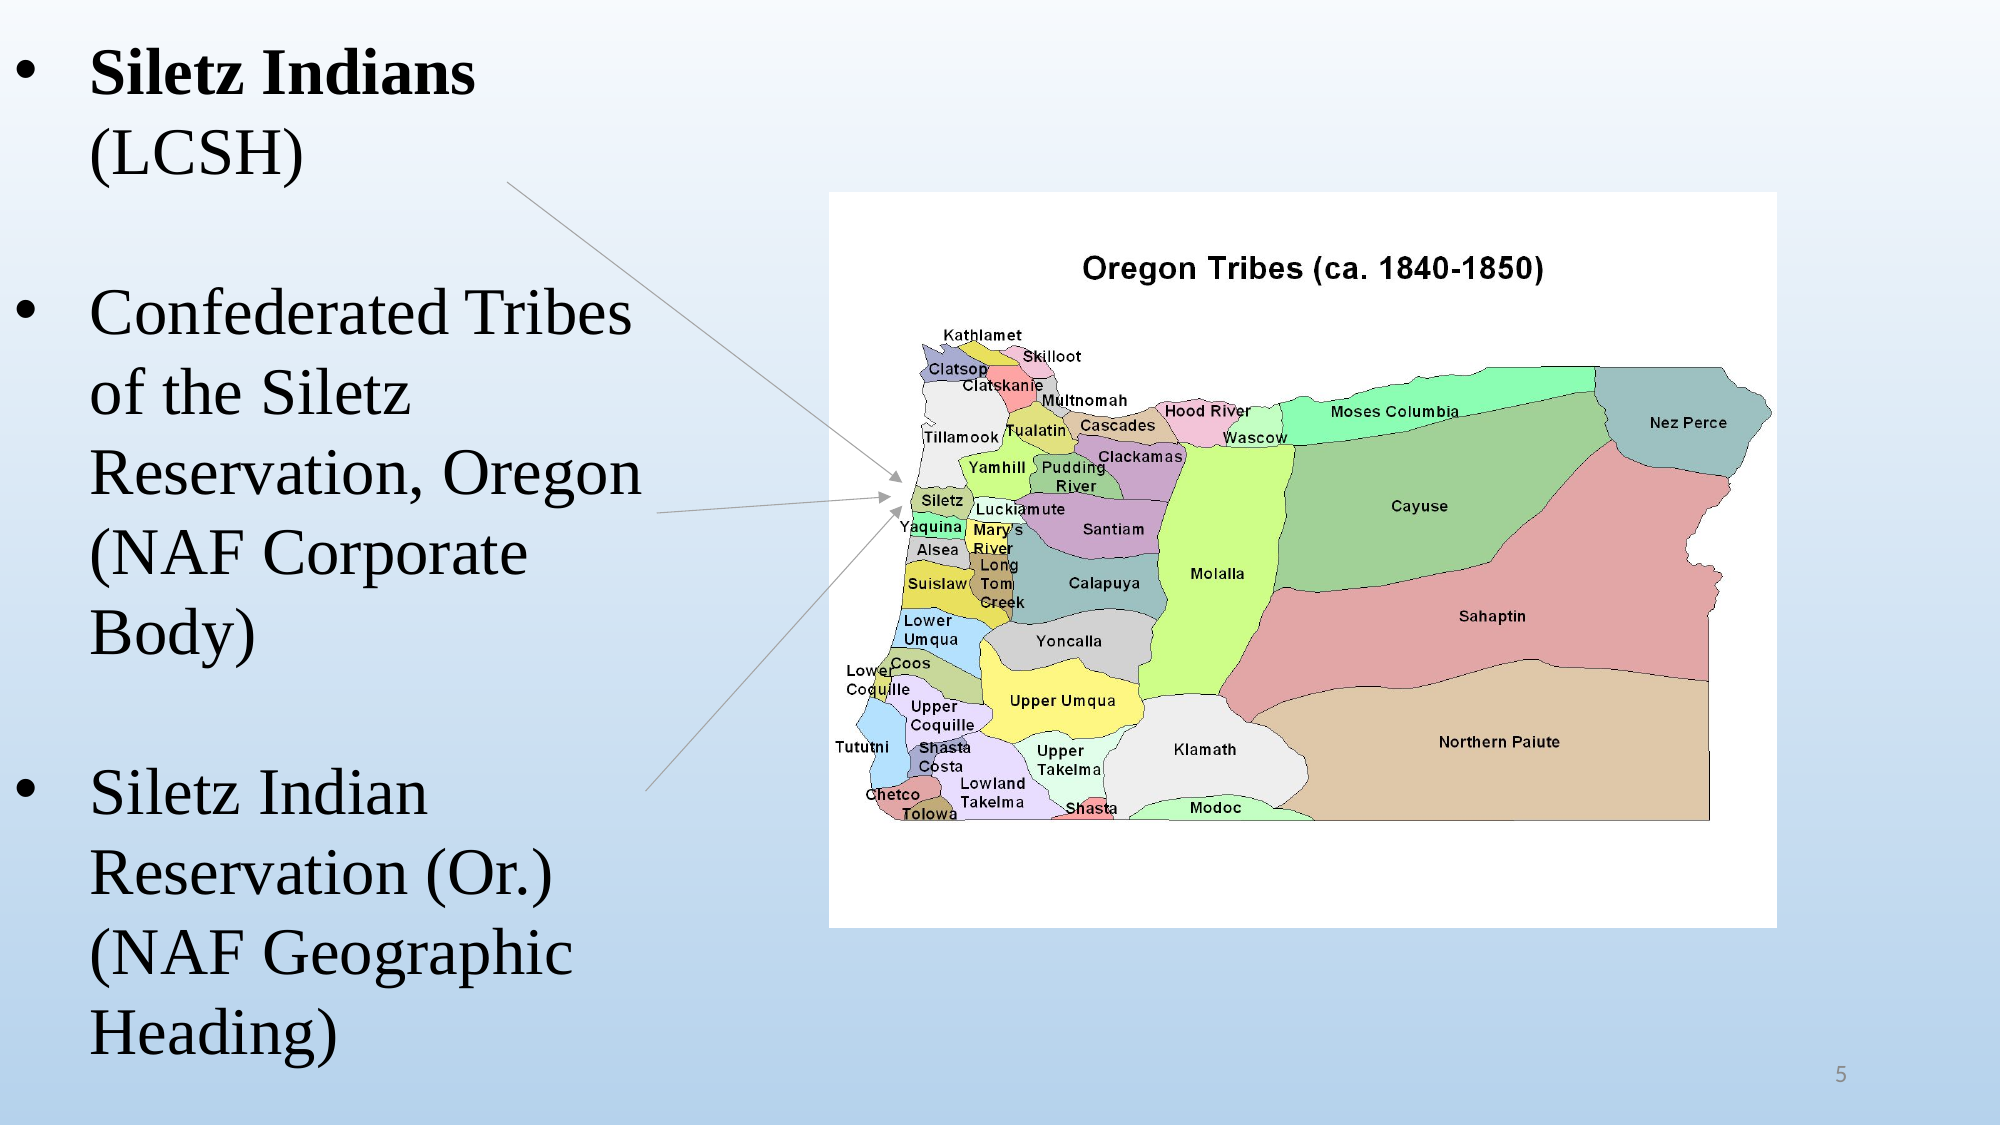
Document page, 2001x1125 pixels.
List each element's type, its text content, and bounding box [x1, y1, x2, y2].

text_box Siletz Indians (LCSH) Confederated Tribes of the Siletz Reservation, Oregon (NAF Corporate Body) Siletz Indian Reservation (Or.) (NAF Geographic Heading) [0, 20, 669, 1075]
picture [829, 192, 1777, 928]
